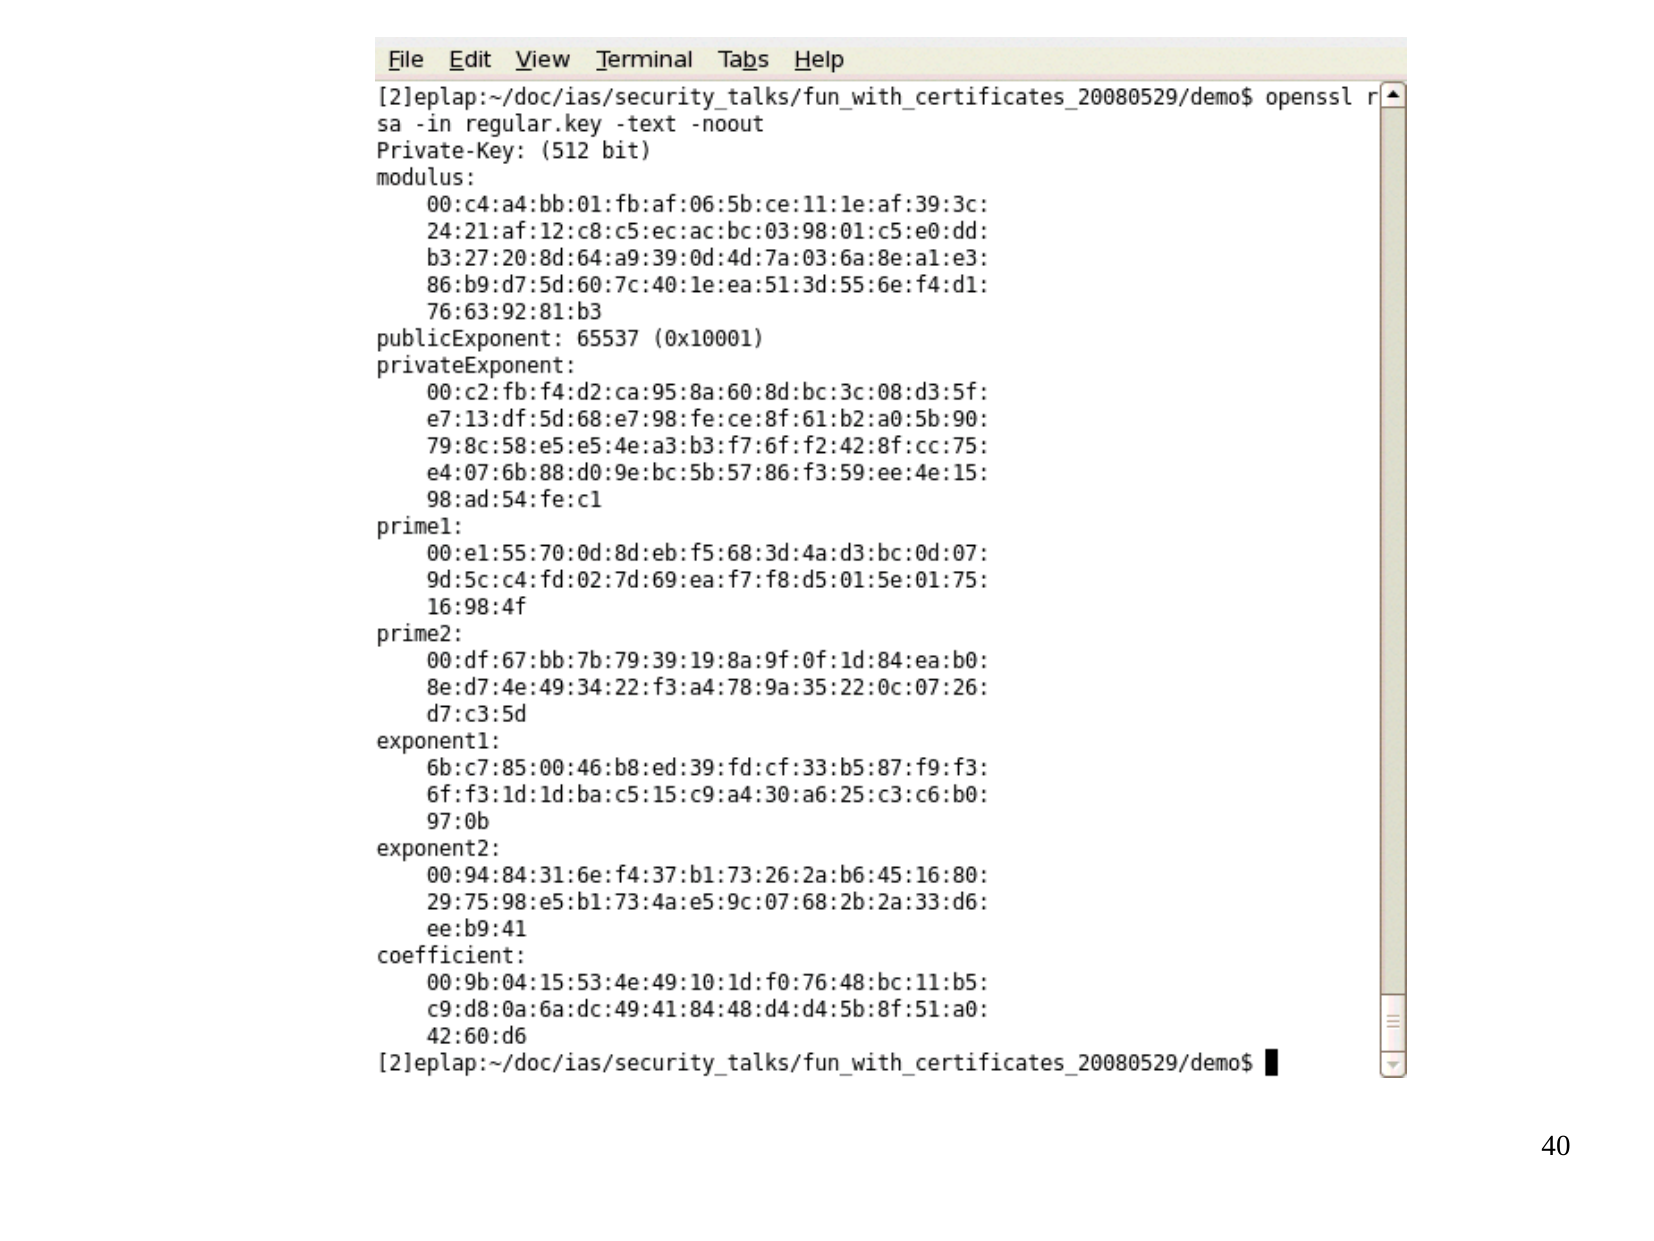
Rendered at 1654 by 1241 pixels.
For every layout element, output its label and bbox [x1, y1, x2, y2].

picture [375, 37, 1407, 1078]
